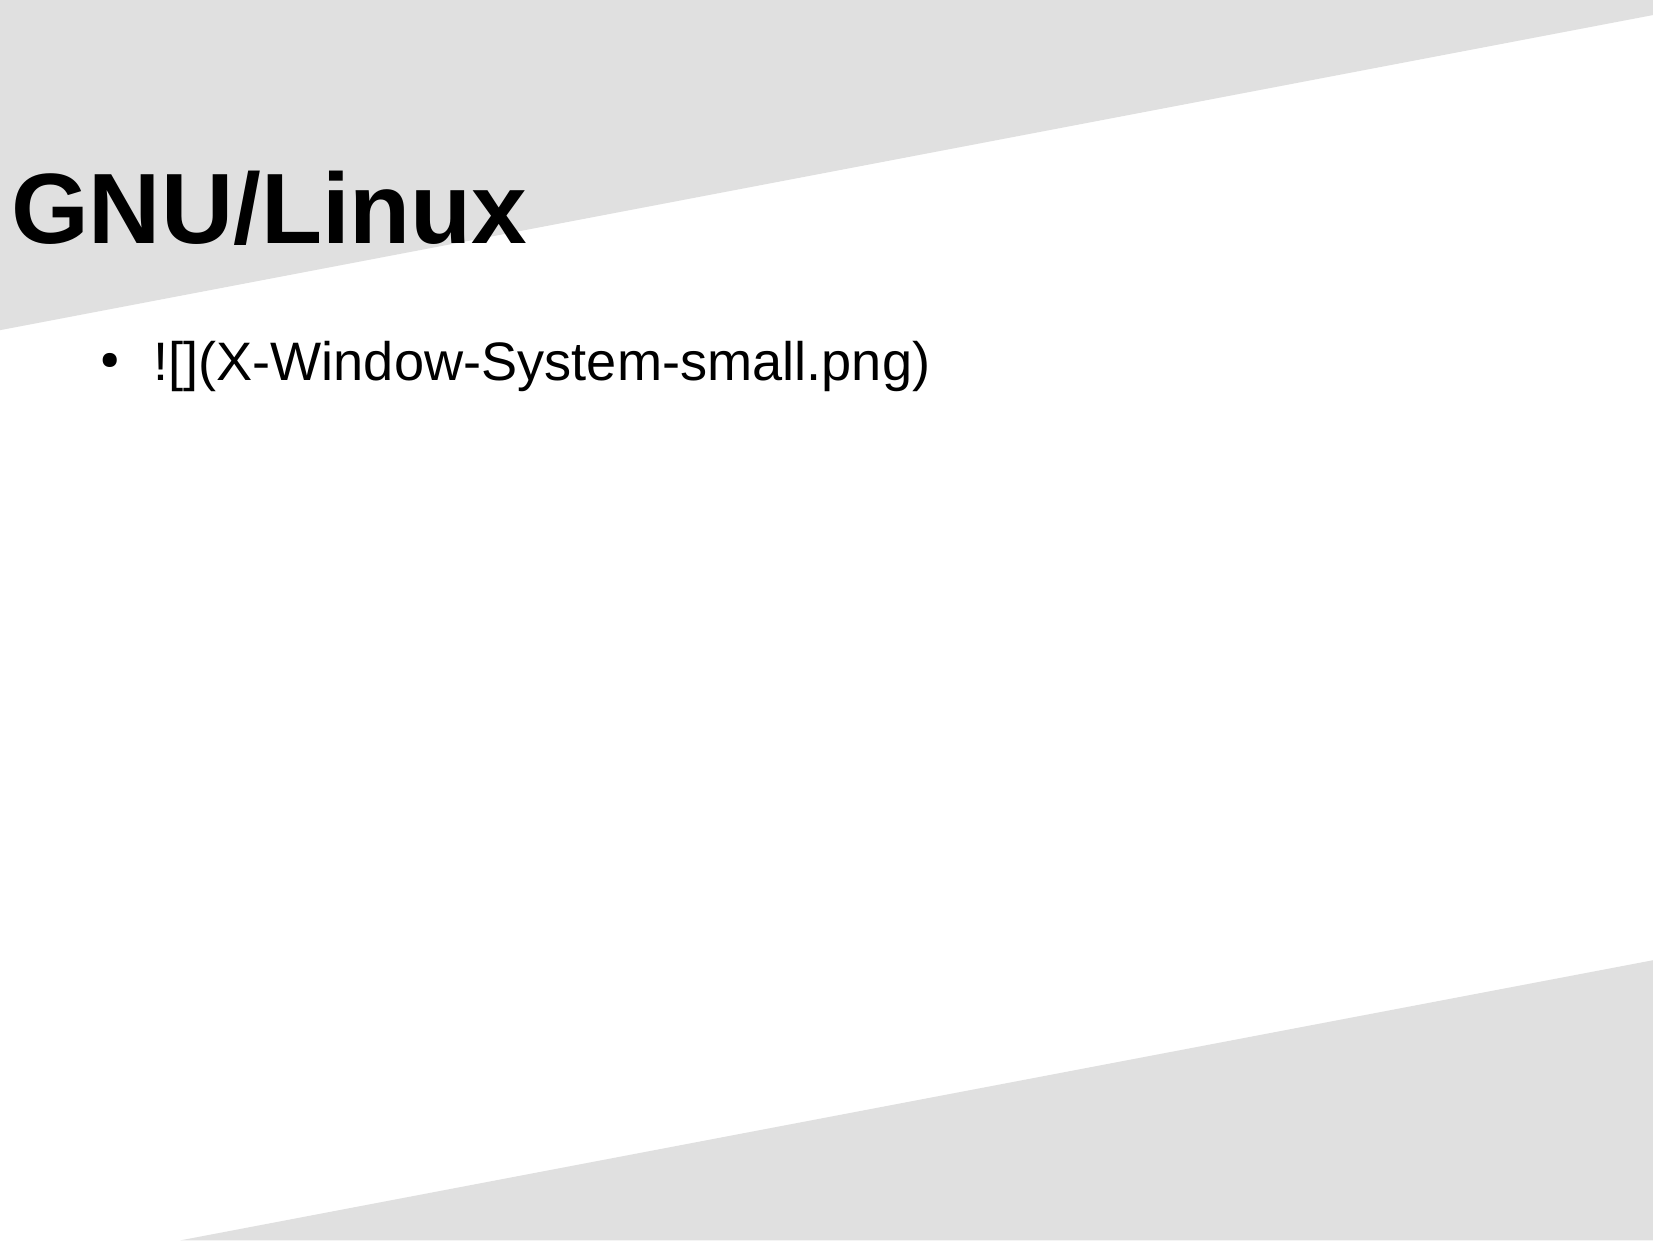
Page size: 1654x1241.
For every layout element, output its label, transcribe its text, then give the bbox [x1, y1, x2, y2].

title GNU/Linux [11, 105, 1499, 313]
list ![](X-Window-System-small.png) [82, 331, 1538, 1052]
